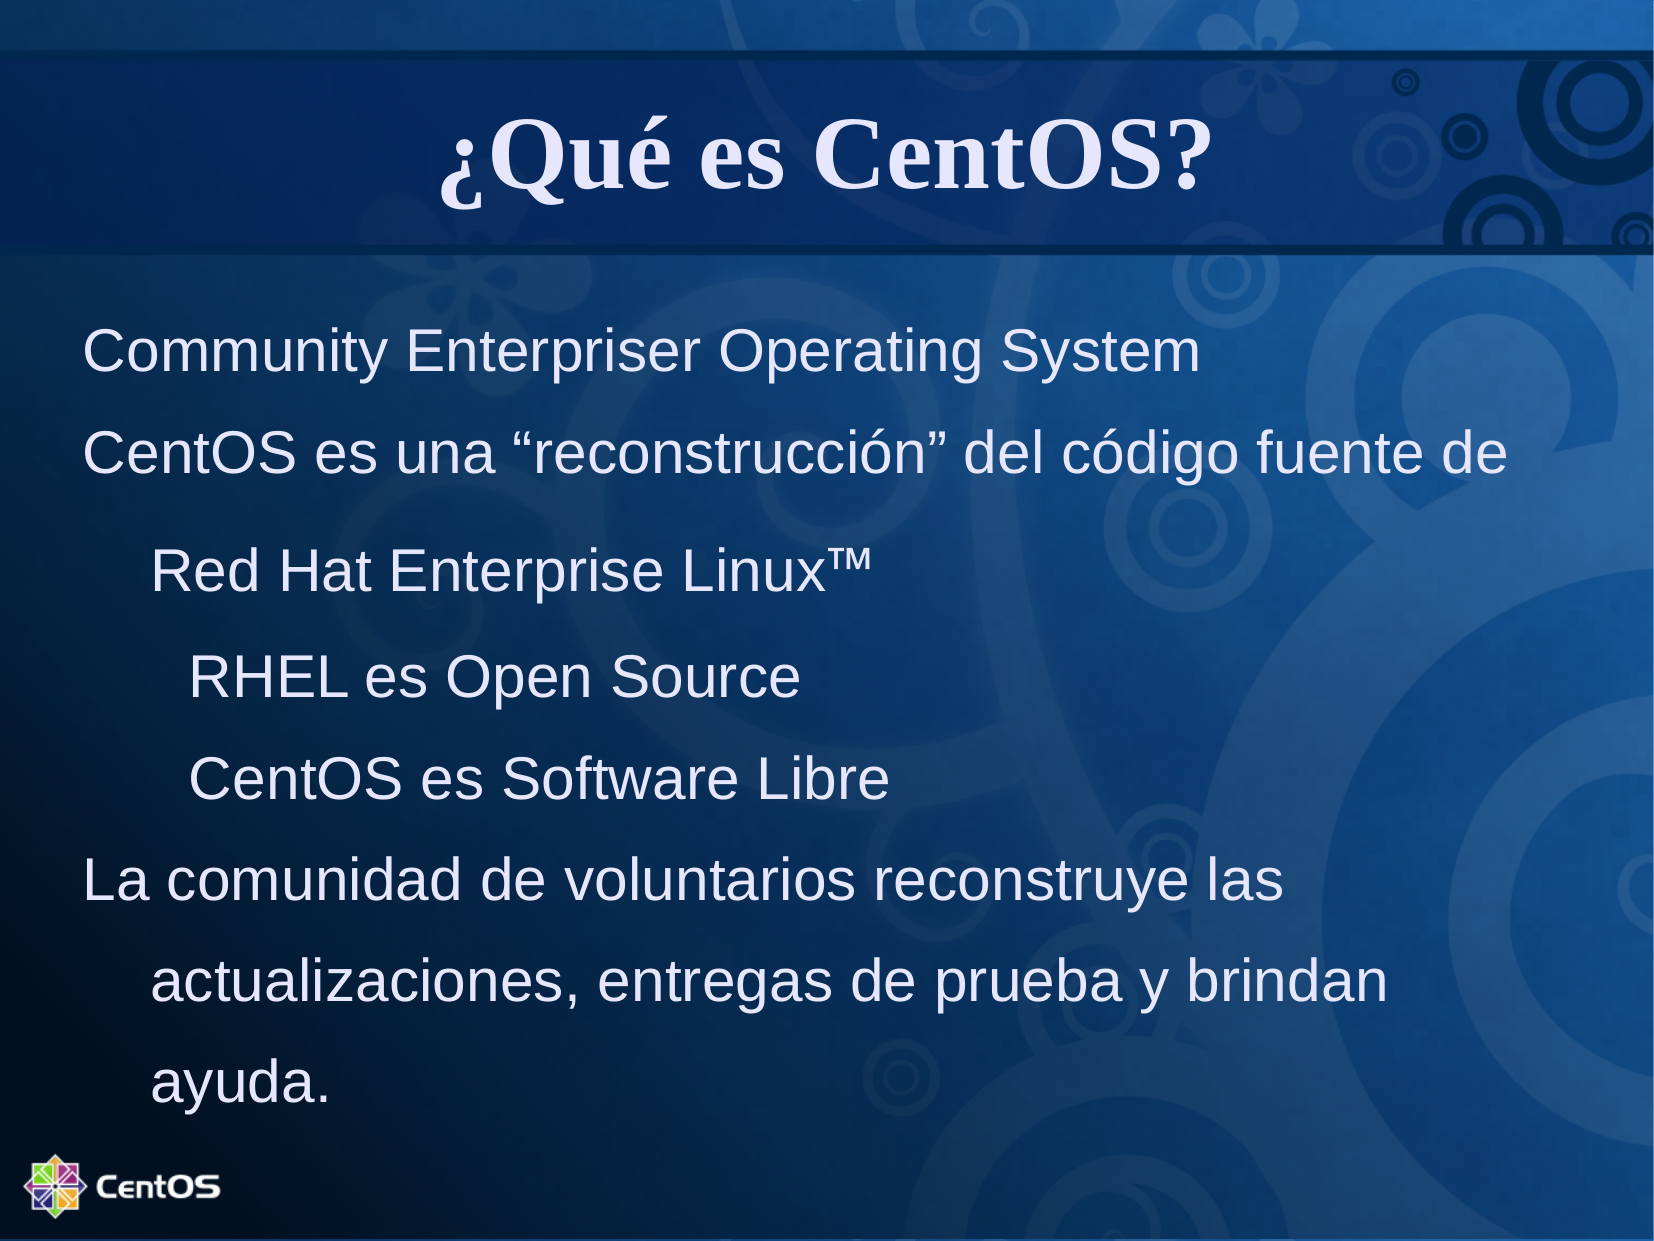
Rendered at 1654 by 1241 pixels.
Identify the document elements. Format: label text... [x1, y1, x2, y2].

title ¿Qué es CentOS? [82, 56, 1571, 250]
subtitle Community Enterpriser Operating System CentOS es una “reconstrucción” del código fuente de Red Hat Enterprise Linux™ RHEL es Open Source CentOS es Software Libre La comunidad de voluntarios reconstruye las actualizaciones, entregas de prueba y brindan ayuda. [82, 297, 1571, 1102]
picture [0, 0, 1654, 1241]
